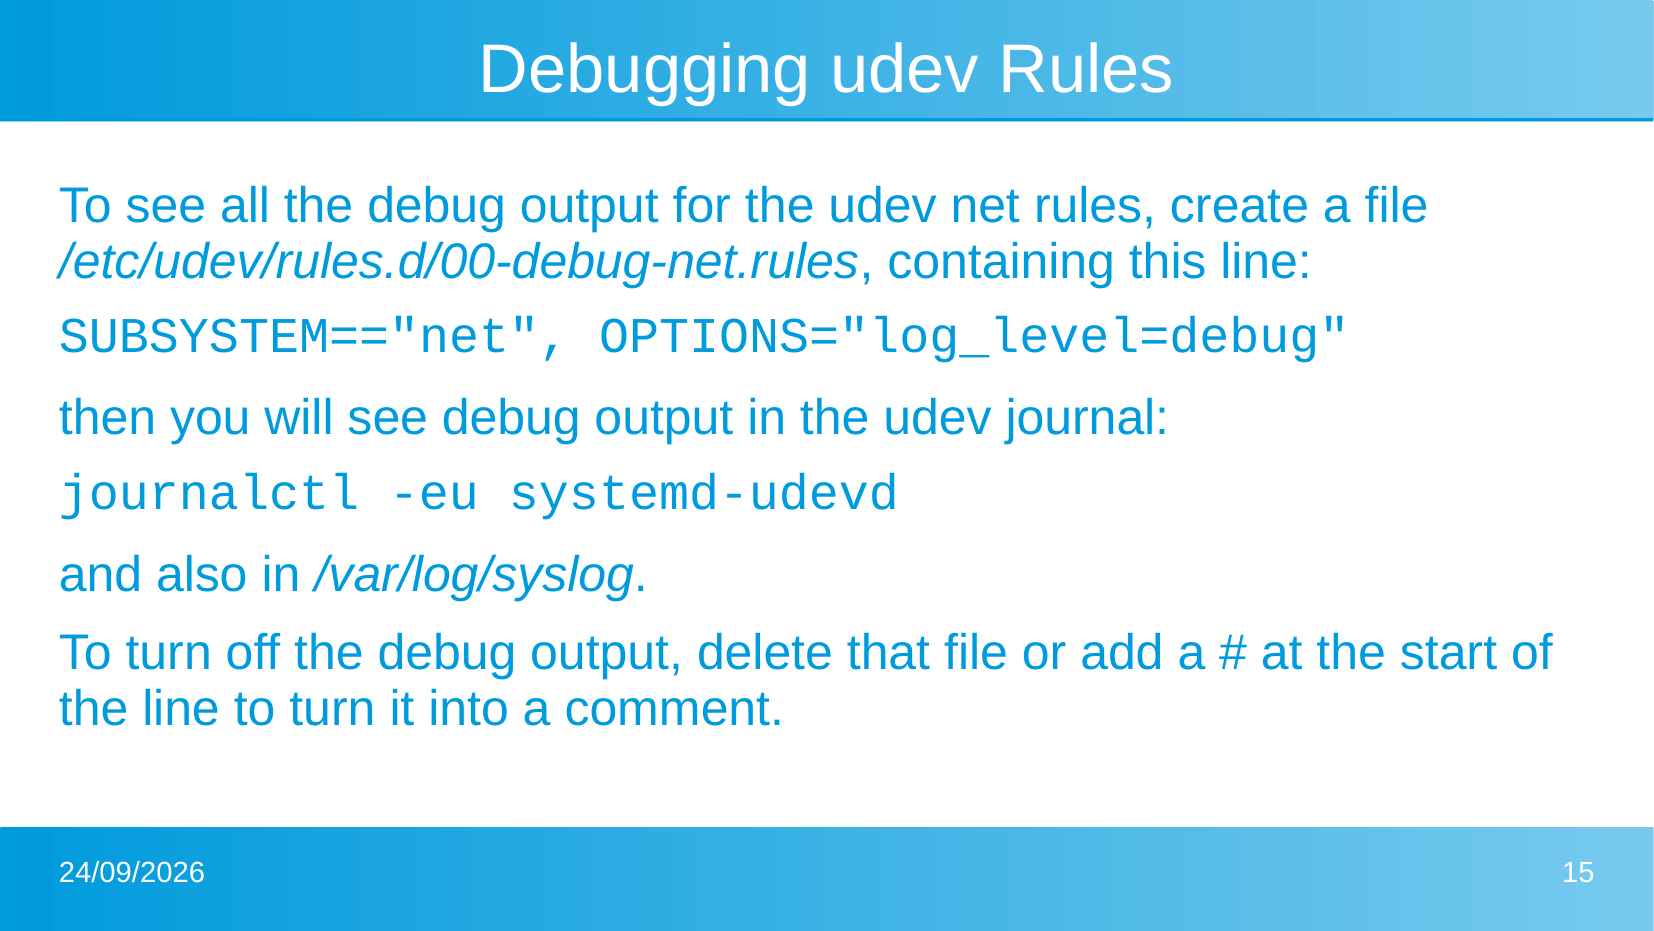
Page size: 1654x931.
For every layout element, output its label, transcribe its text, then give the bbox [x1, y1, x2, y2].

title Debugging udev Rules [59, 29, 1595, 108]
list To see all the debug output for the udev net rules, create a file /etc/udev/rules.d/00-debug-net.rules, containing this line: SUBSYSTEM=="net", OPTIONS="log_level=debug" then you will see debug output in the udev journal: journalctl -eu systemd-udevd and also in /var/log/syslog. To turn off the debug output, delete that file or add a # at the start of the line to turn it into a comment. [59, 177, 1595, 768]
